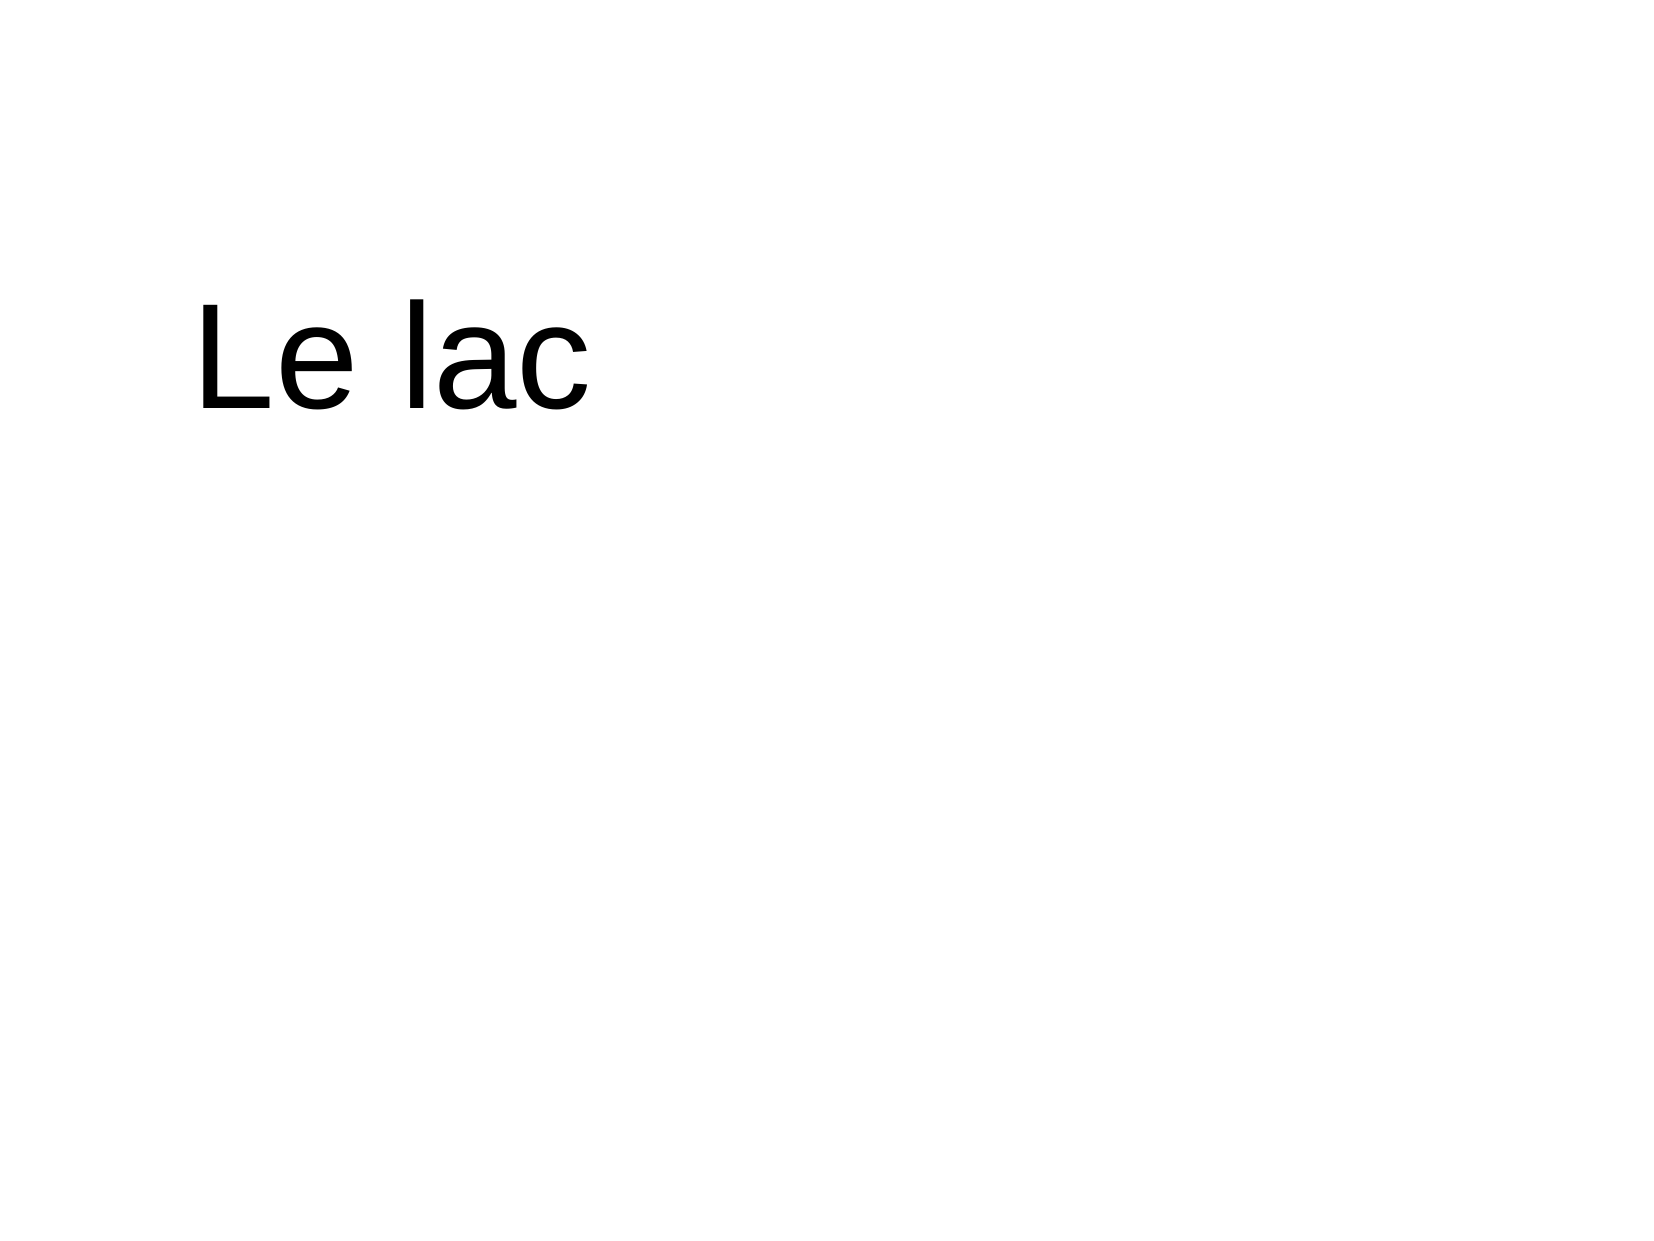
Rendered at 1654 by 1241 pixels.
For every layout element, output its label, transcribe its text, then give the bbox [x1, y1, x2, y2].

text_box Le lac [177, 265, 1152, 449]
